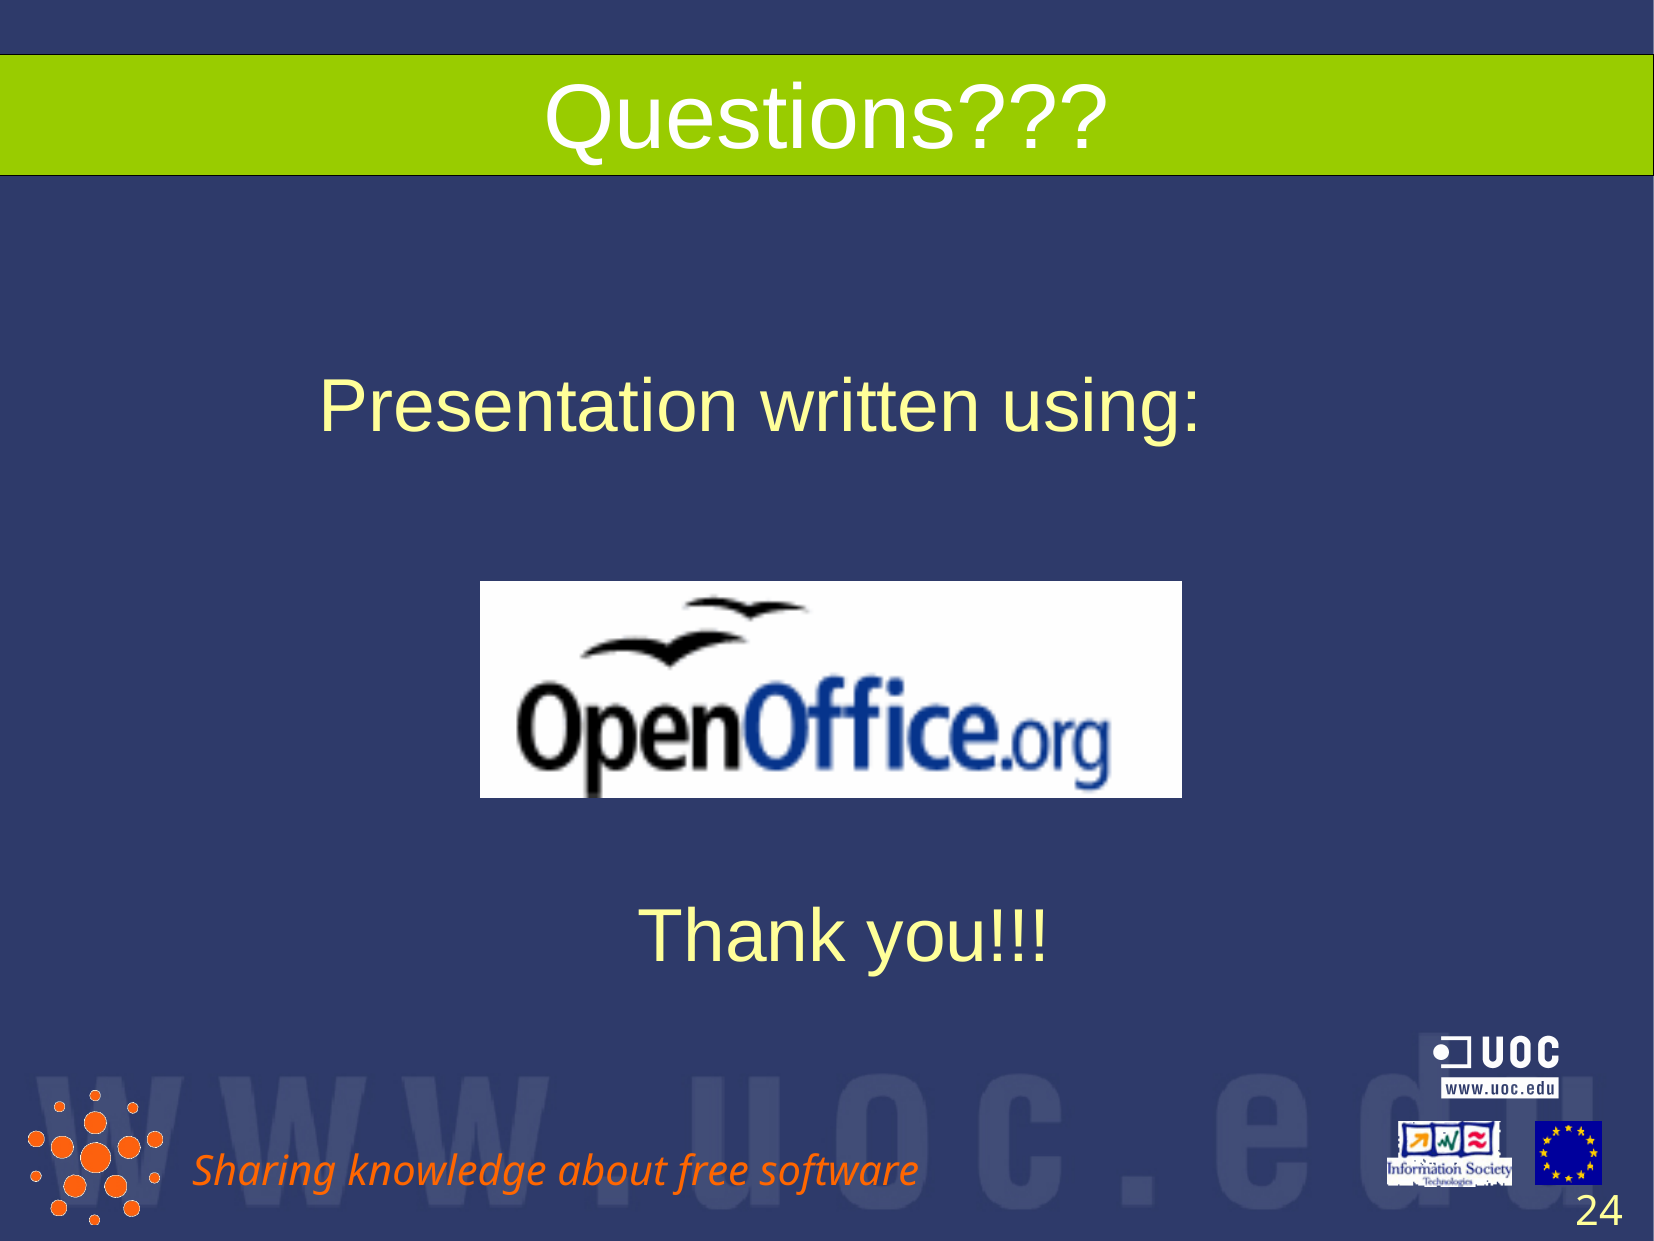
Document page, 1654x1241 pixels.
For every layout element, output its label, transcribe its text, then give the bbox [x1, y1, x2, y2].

picture [0, 176, 1654, 1241]
text_box Thank you!!! [228, 893, 1460, 1041]
picture [0, 0, 1654, 54]
text_box Presentation written using: [318, 363, 1314, 511]
title Questions??? [82, 48, 1571, 185]
